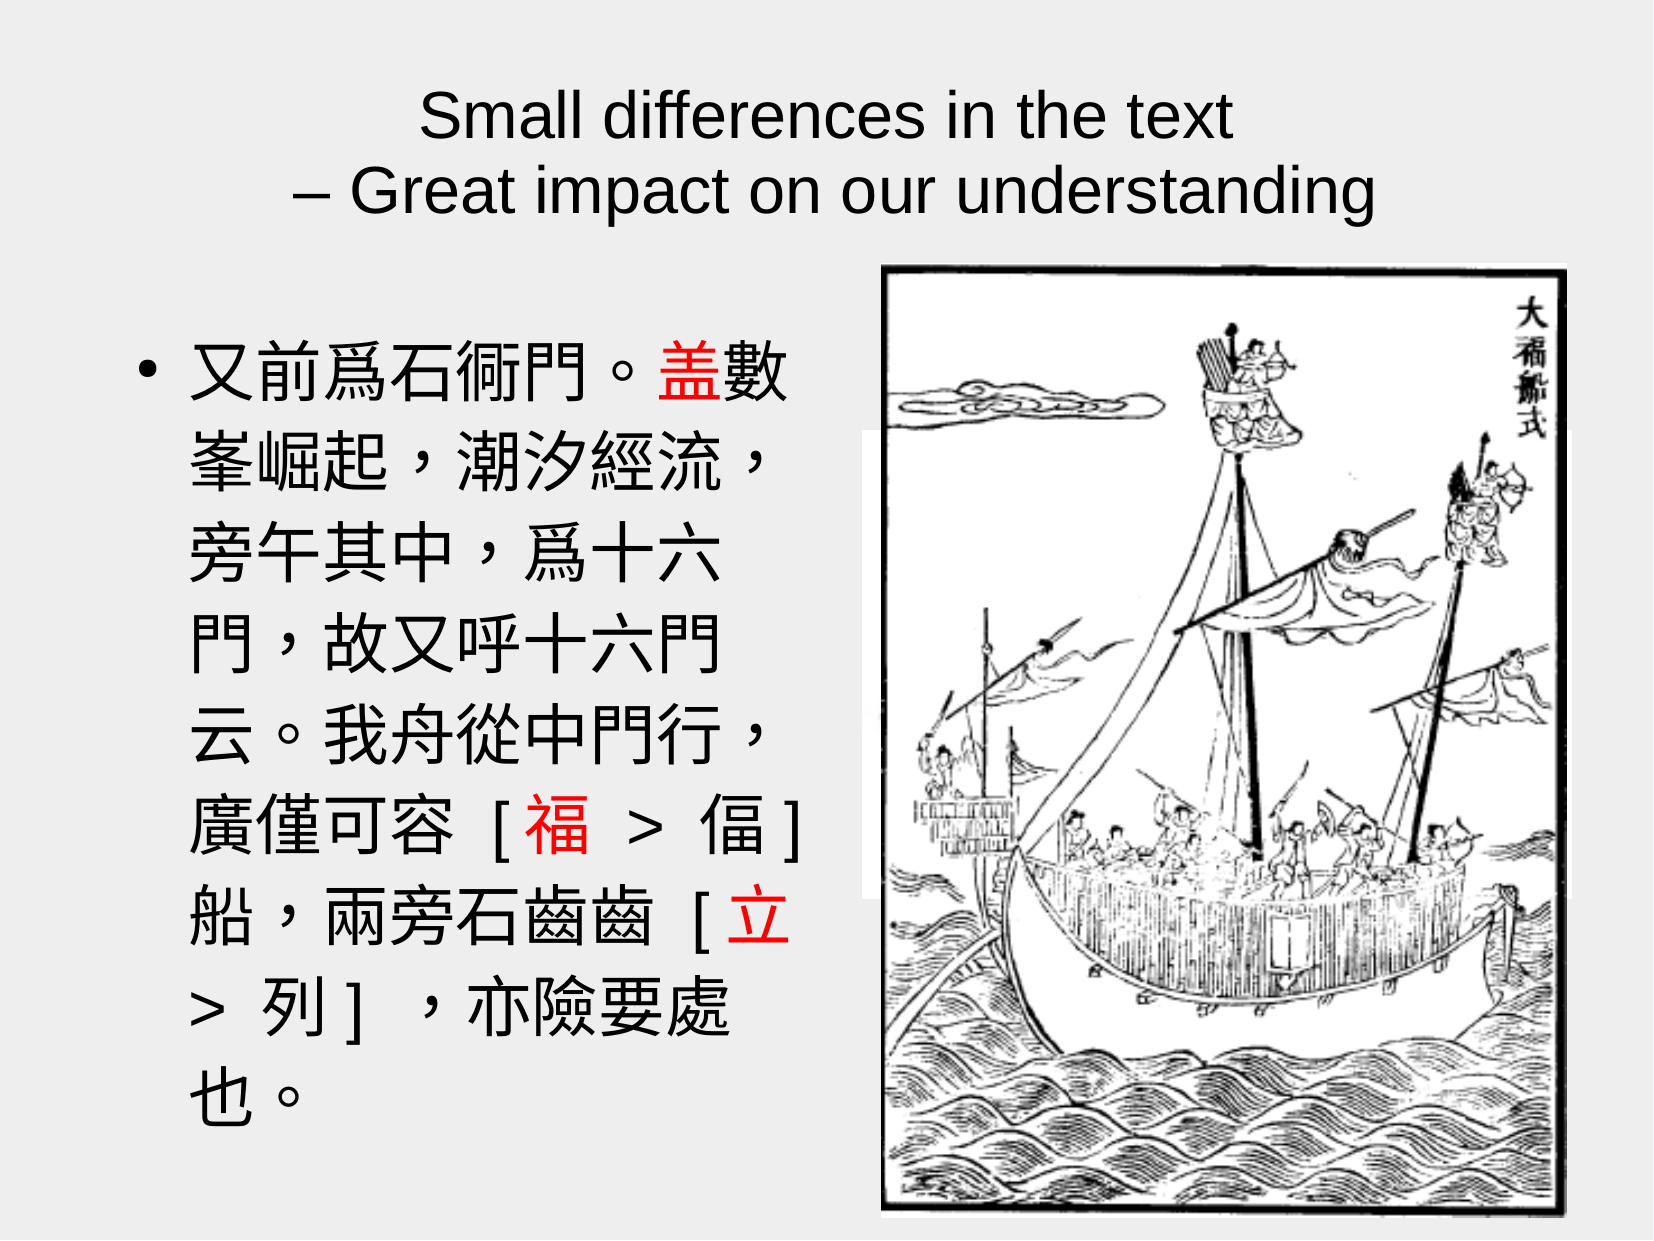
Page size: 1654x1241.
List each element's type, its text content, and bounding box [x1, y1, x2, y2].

list 又前爲石衕門。盖數峯崛起，潮汐經流，旁午其中，爲十六門，故又呼十六門云。我舟從中門行，廣僅可容 [福 > 偪] 船，兩旁石齒齒 [立 > 列] ，亦險要處也。 [118, 324, 827, 1025]
picture [862, 263, 1572, 1218]
title Small differences in the text – Great impact on our understanding [82, 49, 1571, 257]
